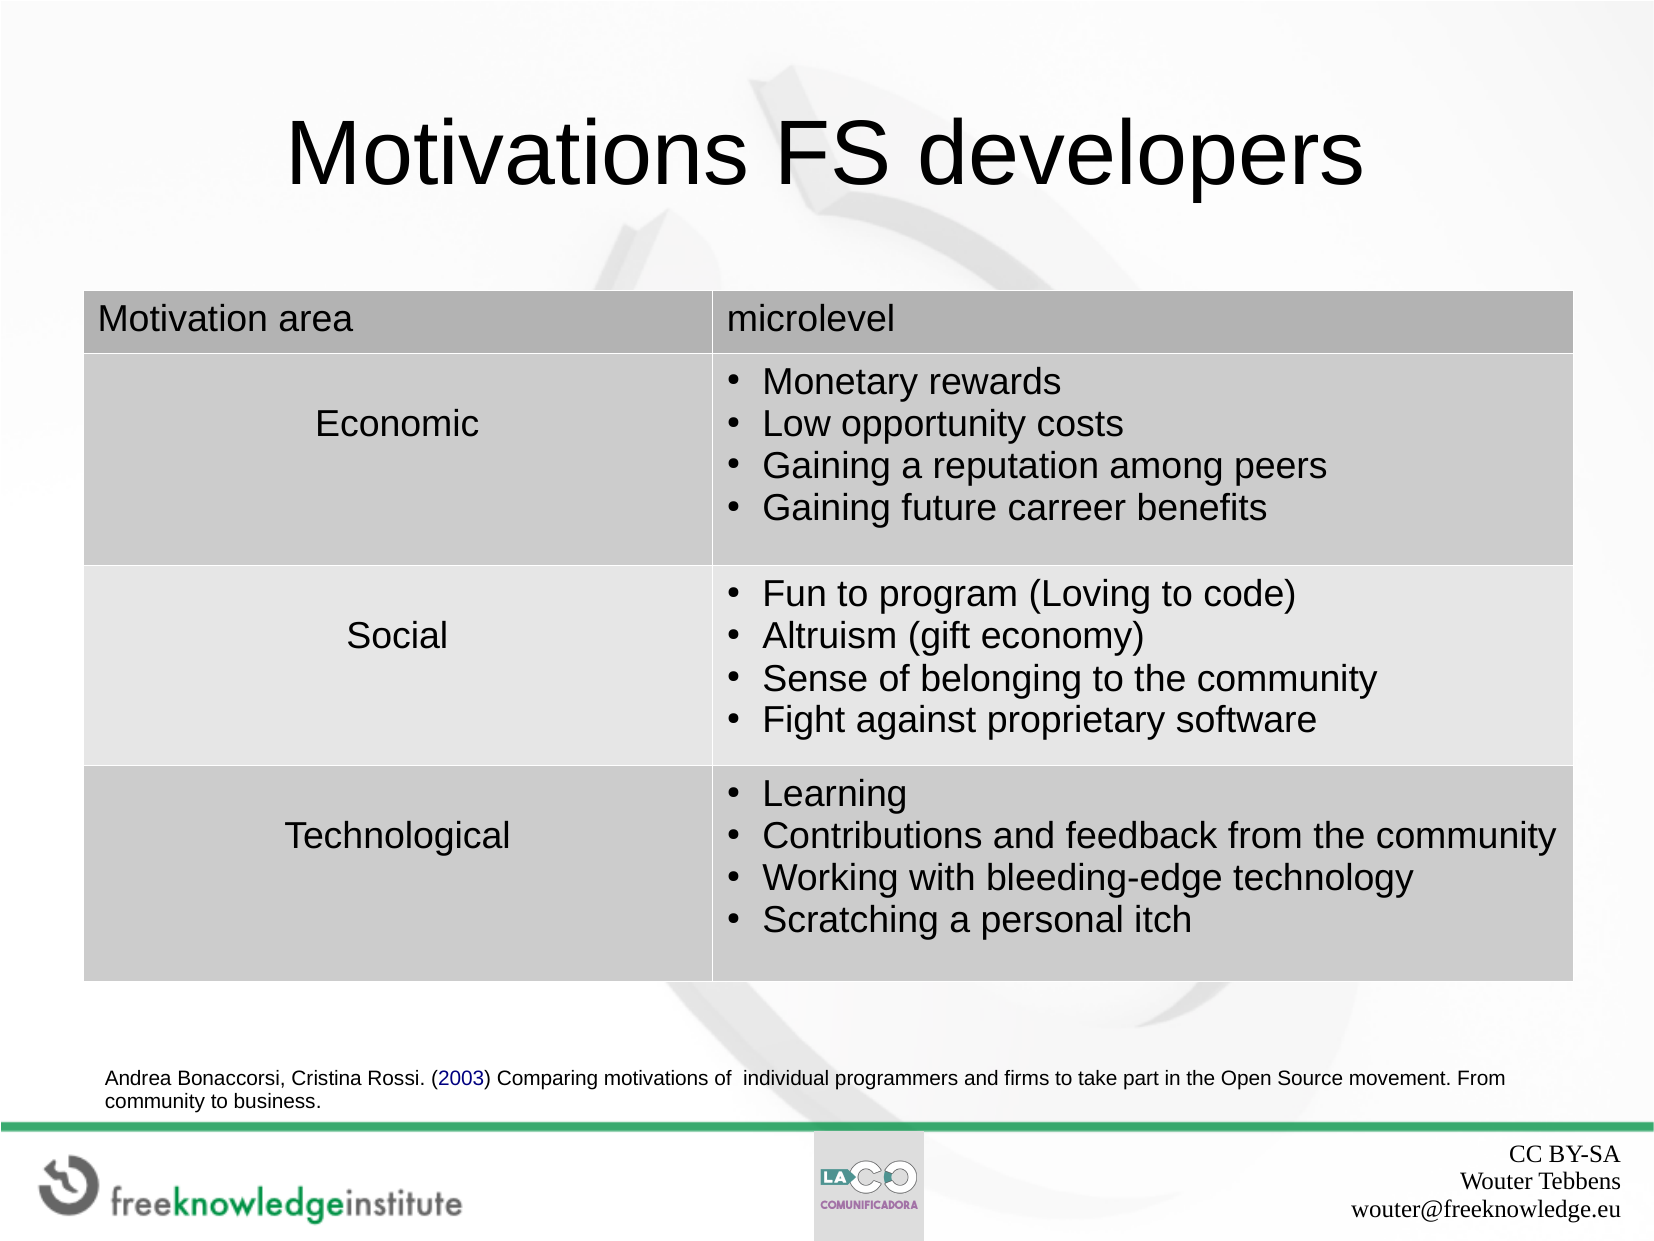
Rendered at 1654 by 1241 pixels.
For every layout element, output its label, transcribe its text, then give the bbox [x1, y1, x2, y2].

title Motivations FS developers [82, 49, 1571, 257]
table_cell Social [84, 566, 712, 765]
table_cell Fun to program (Loving to code) Altruism (gift economy) Sense of belonging to the community Fight against proprietary software [713, 566, 1573, 765]
table_cell Monetary rewards Low opportunity costs Gaining a reputation among peers Gaining future carreer benefits [713, 354, 1573, 565]
table_cell Economic [84, 354, 712, 565]
table_header microlevel [713, 291, 1573, 353]
table_cell Technological [84, 766, 712, 981]
text_box Andrea Bonaccorsi, Cristina Rossi. (2003) Comparing motivations of individual programmers and firms to take part in the Open Source movement. From community to business. [90, 1059, 1569, 1121]
table_cell Learning Contributions and feedback from the community Working with bleeding-edge technology Scratching a personal itch [713, 766, 1573, 981]
picture [1, 1, 1654, 1241]
table_header Motivation area [84, 291, 712, 353]
